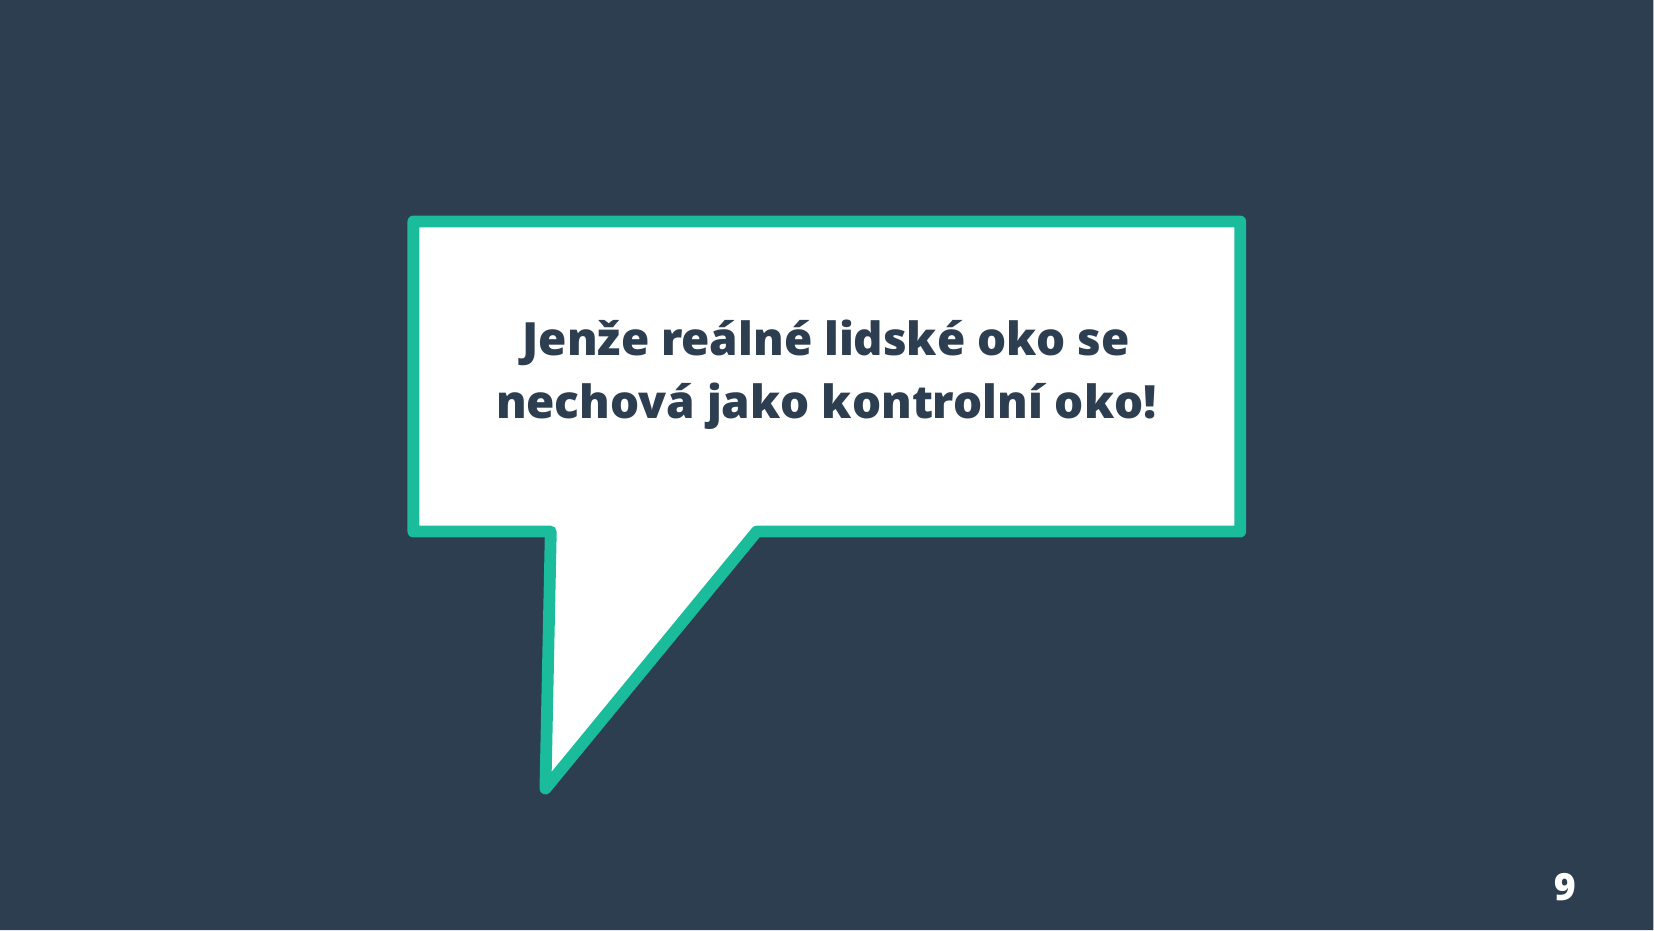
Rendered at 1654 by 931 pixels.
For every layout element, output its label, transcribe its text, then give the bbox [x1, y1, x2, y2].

title Jenže reálné lidské oko se nechová jako kontrolní oko! [442, 236, 1211, 502]
